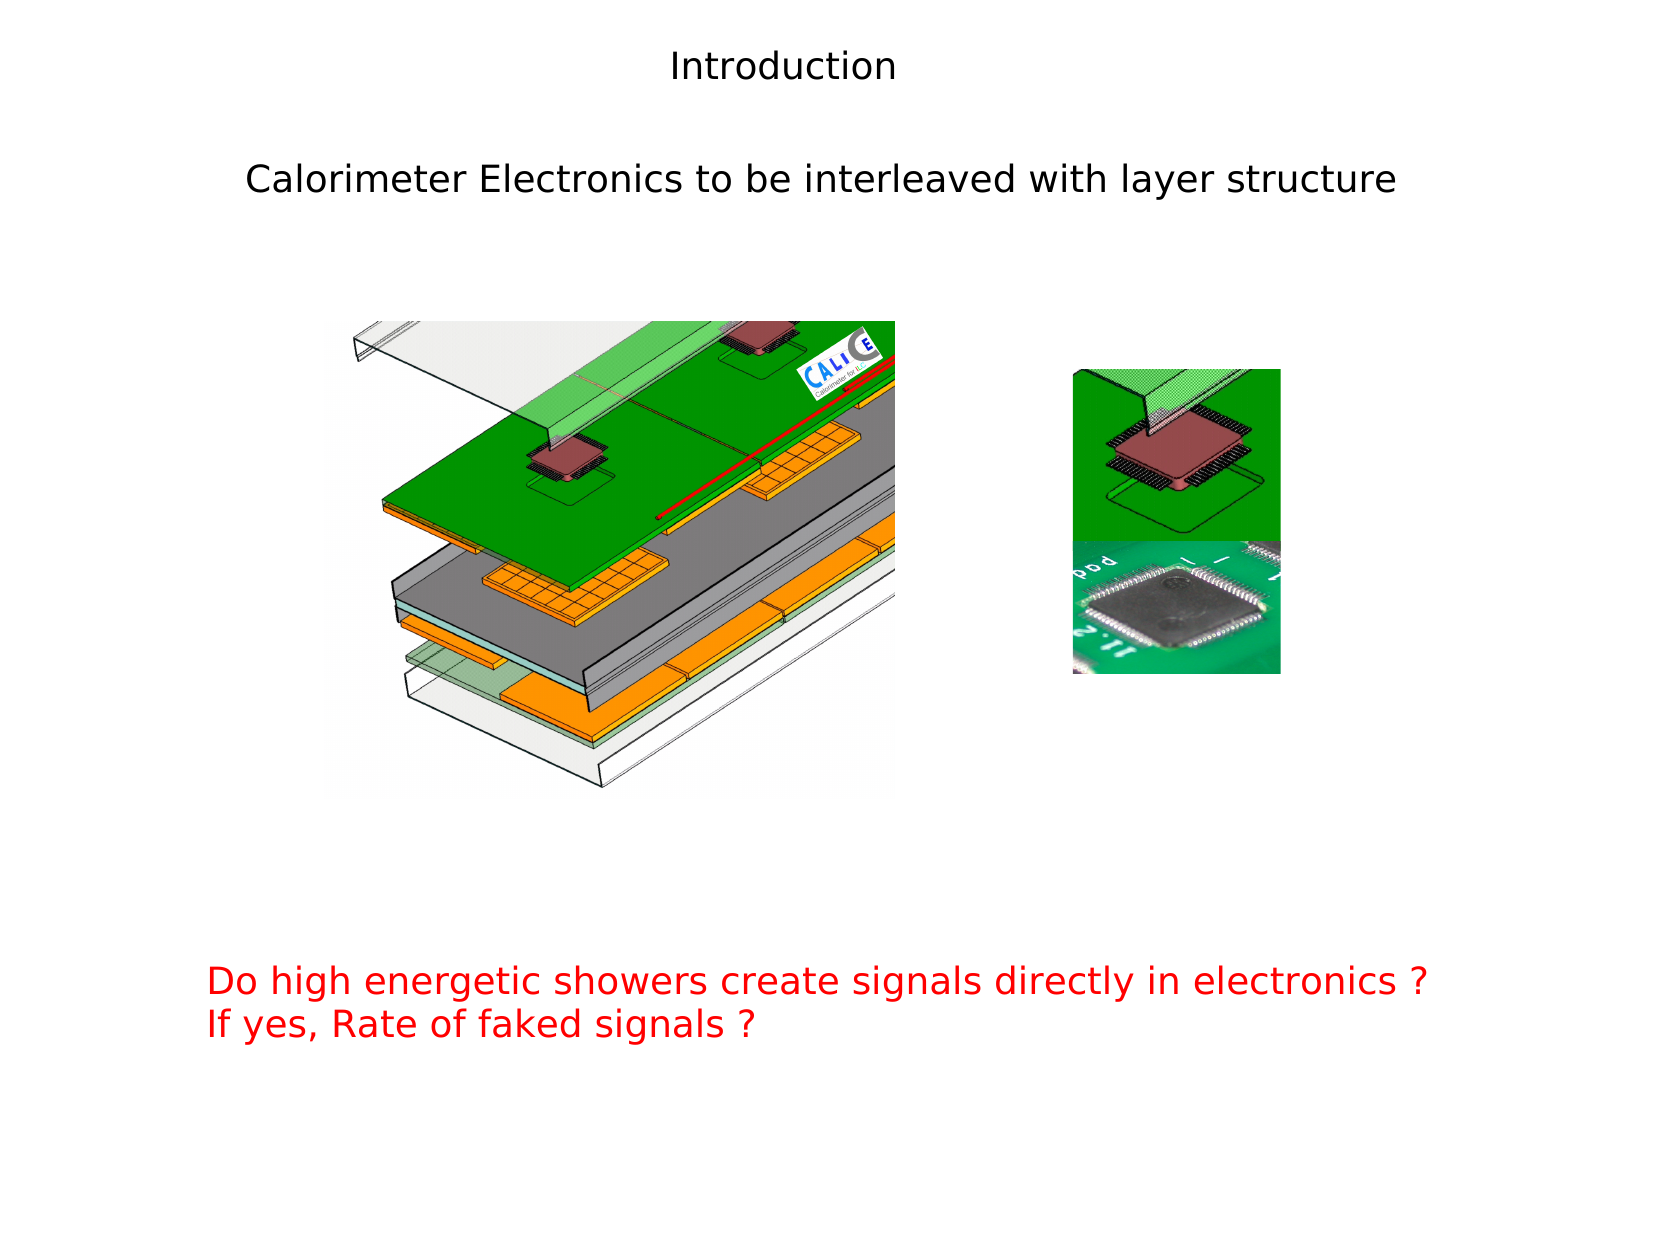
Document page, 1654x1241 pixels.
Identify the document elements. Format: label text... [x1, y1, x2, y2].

picture [324, 321, 895, 799]
text_box Calorimeter Electronics to be interleaved with layer structure [230, 150, 1388, 209]
text_box Introduction [654, 37, 908, 96]
text_box Do high energetic showers create signals directly in electronics ? If yes, Rate of faked signals ? [191, 952, 1419, 1055]
picture [1072, 369, 1281, 674]
